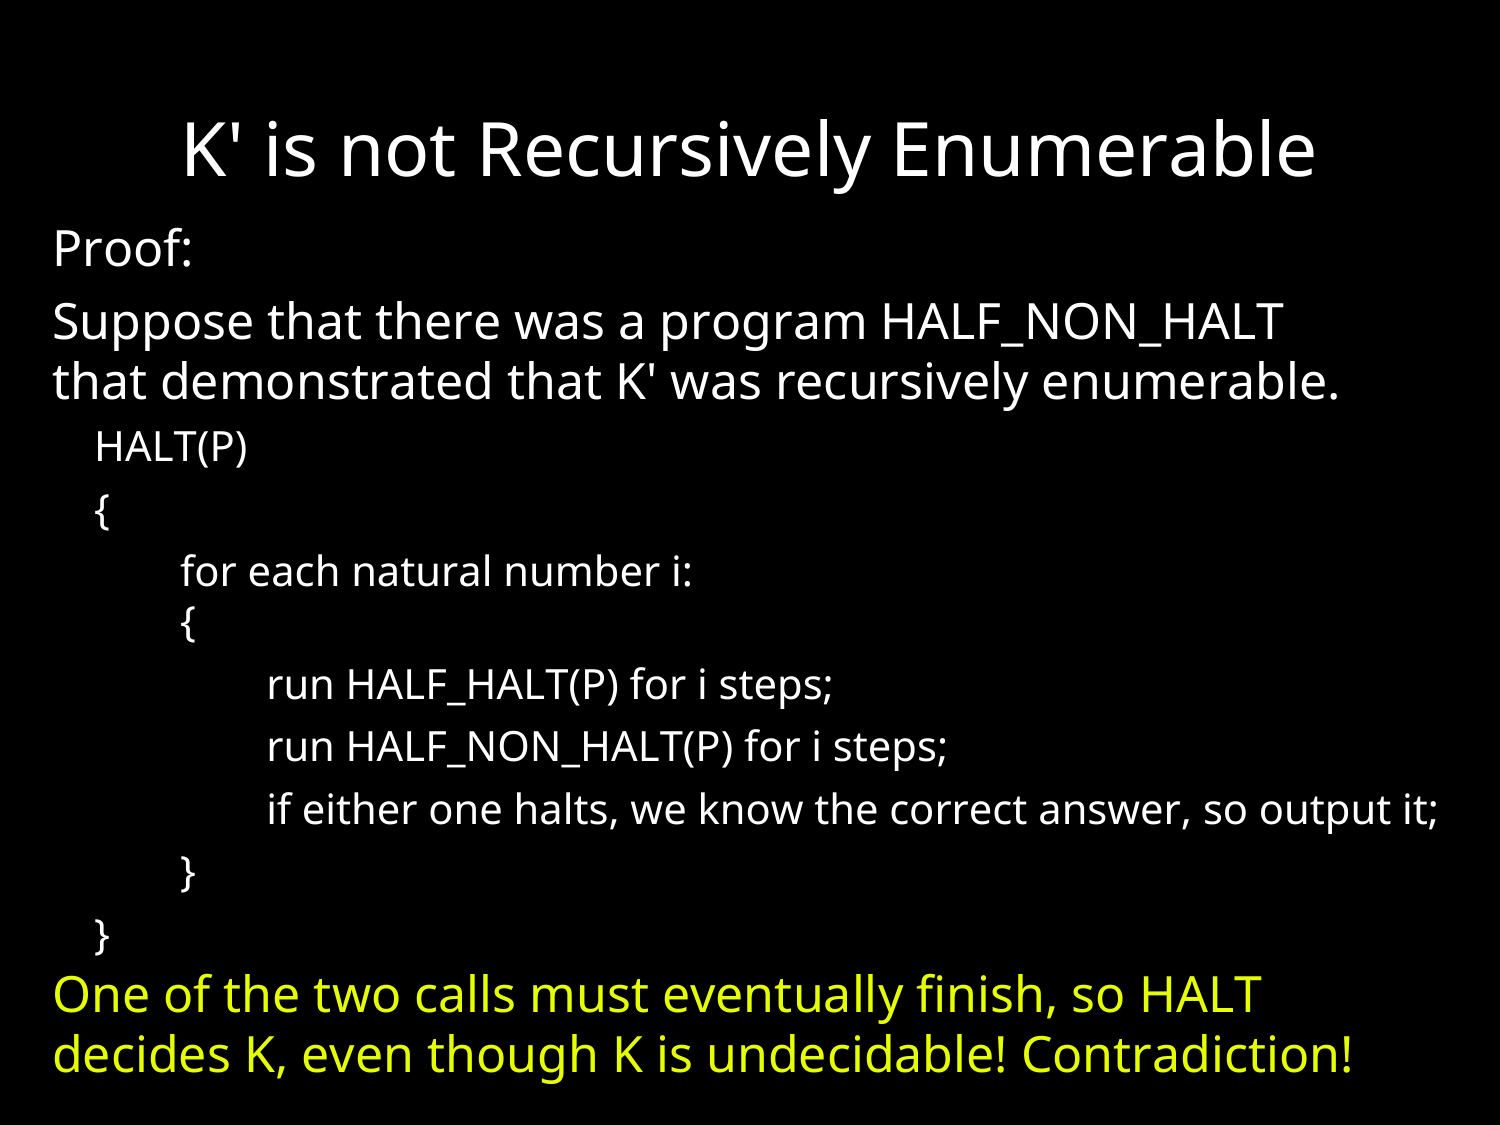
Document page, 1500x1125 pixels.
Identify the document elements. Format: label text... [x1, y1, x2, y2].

text_box HALT(P) { for each natural number i: { run HALF_HALT(P) for i steps; run HALF_NON_HALT(P) for i steps; if either one halts, we know the correct answer, so output it; } } [79, 412, 1455, 966]
text_box One of the two calls must eventually finish, so HALT decides K, even though K is undecidable! Contradiction! [37, 955, 1443, 1117]
text_box Proof: Suppose that there was a program HALF_NON_HALT that demonstrated that K' was recursively enumerable. [37, 226, 1408, 502]
text_box K' is not Recursively Enumerable [0, 67, 1500, 226]
